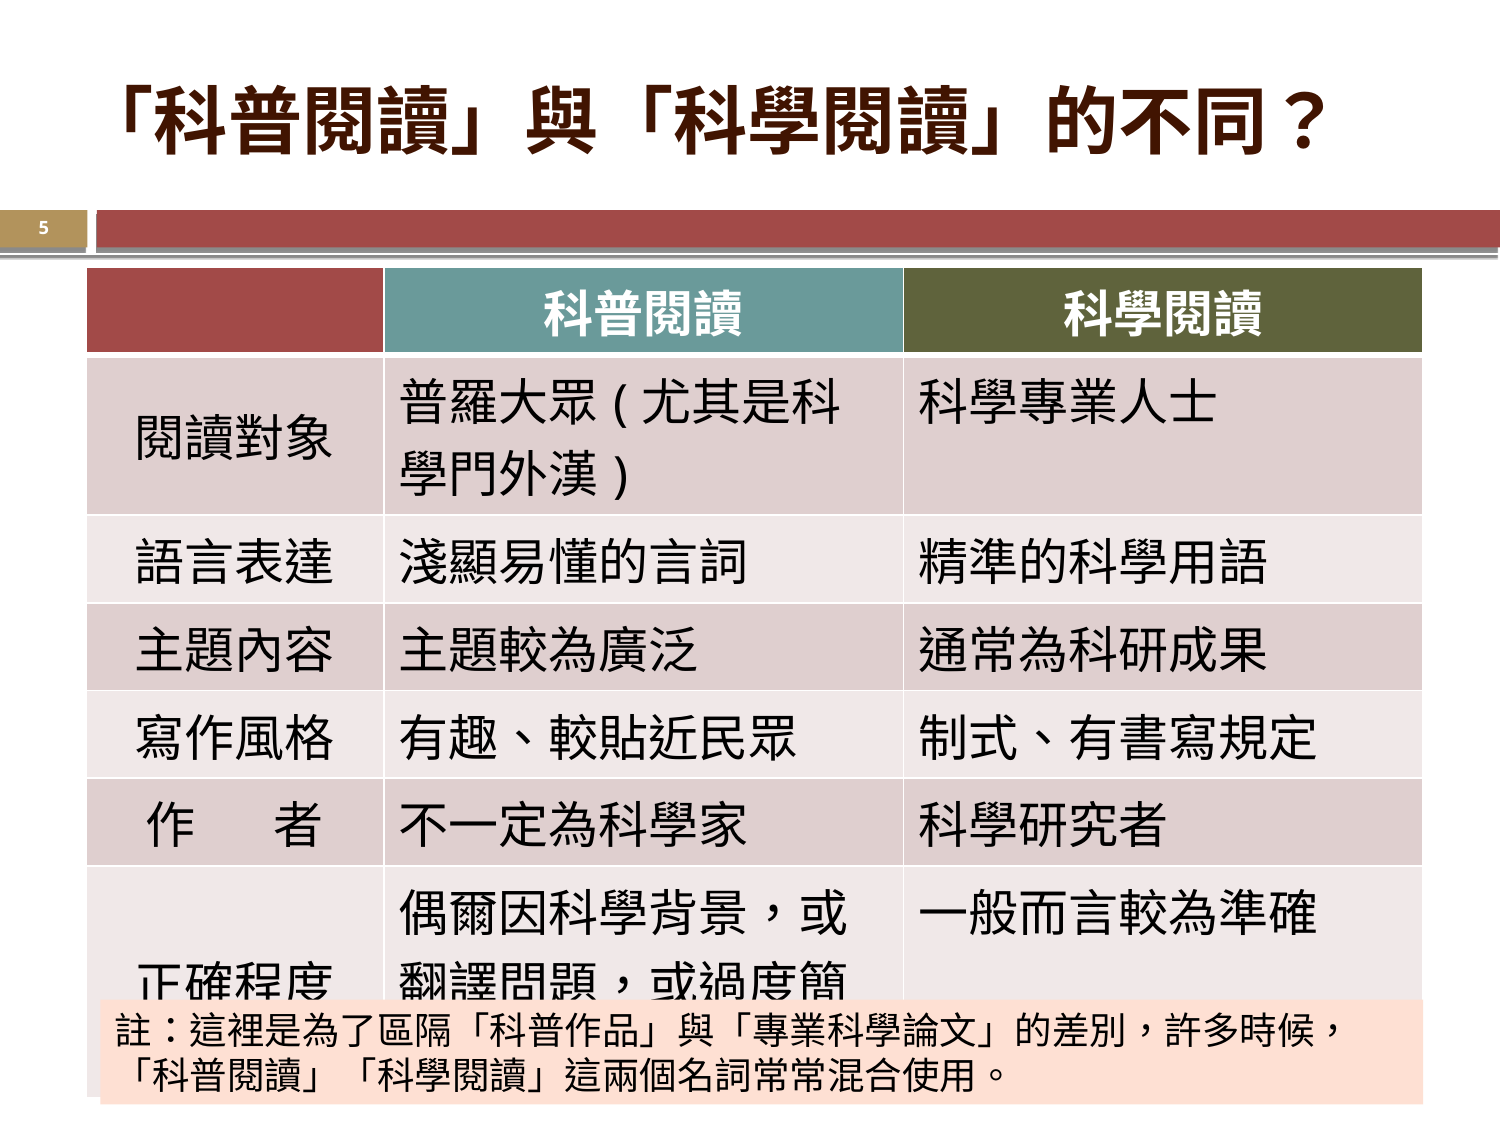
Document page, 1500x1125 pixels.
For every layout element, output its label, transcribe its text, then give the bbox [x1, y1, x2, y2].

table_cell 淺顯易懂的言詞 [385, 516, 903, 602]
table_header [87, 268, 383, 352]
table_cell 偶爾因科學背景，或翻譯問題，或過度簡化被質疑 [385, 867, 903, 999]
table_header 科學閱讀 [904, 268, 1422, 352]
table_cell 不一定為科學家 [385, 779, 903, 865]
table_cell 閱讀對象 [87, 358, 383, 514]
table_header 科普閱讀 [385, 268, 903, 352]
table_cell 有趣、較貼近民眾 [385, 691, 903, 777]
table_cell 正確程度 [305, 993, 321, 999]
table_cell 精準的科學用語 [904, 516, 1422, 602]
table_cell 科學研究者 [904, 779, 1422, 865]
table_cell 寫作風格 [87, 691, 383, 777]
table_cell 主題較為廣泛 [385, 604, 903, 690]
table_cell 語言表達 [87, 516, 383, 602]
slide_number <編號> [0, 208, 88, 249]
table_cell 主題內容 [87, 604, 383, 690]
table_cell 通常為科研成果 [904, 604, 1422, 690]
table_cell 制式、有書寫規定 [904, 691, 1422, 777]
table_cell 普羅大眾(尤其是科學門外漢) [385, 358, 903, 514]
table_cell 正確程度 [202, 983, 208, 999]
table_cell 正確程度 [193, 982, 199, 997]
table_cell 一般而言較為準確 [904, 867, 1422, 999]
title 「科普閱讀」與「科學閱讀」的不同？ [64, 37, 1471, 200]
text_box 註：這裡是為了區隔「科普作品」與「專業科學論文」的差別，許多時候， 「科普閱讀」「科學閱讀」這兩個名詞常常混合使用。 [100, 999, 1424, 1105]
table_cell 正確程度 [87, 867, 383, 1097]
table_cell 科學專業人士 [904, 358, 1422, 514]
table_cell 作 者 [87, 779, 383, 865]
